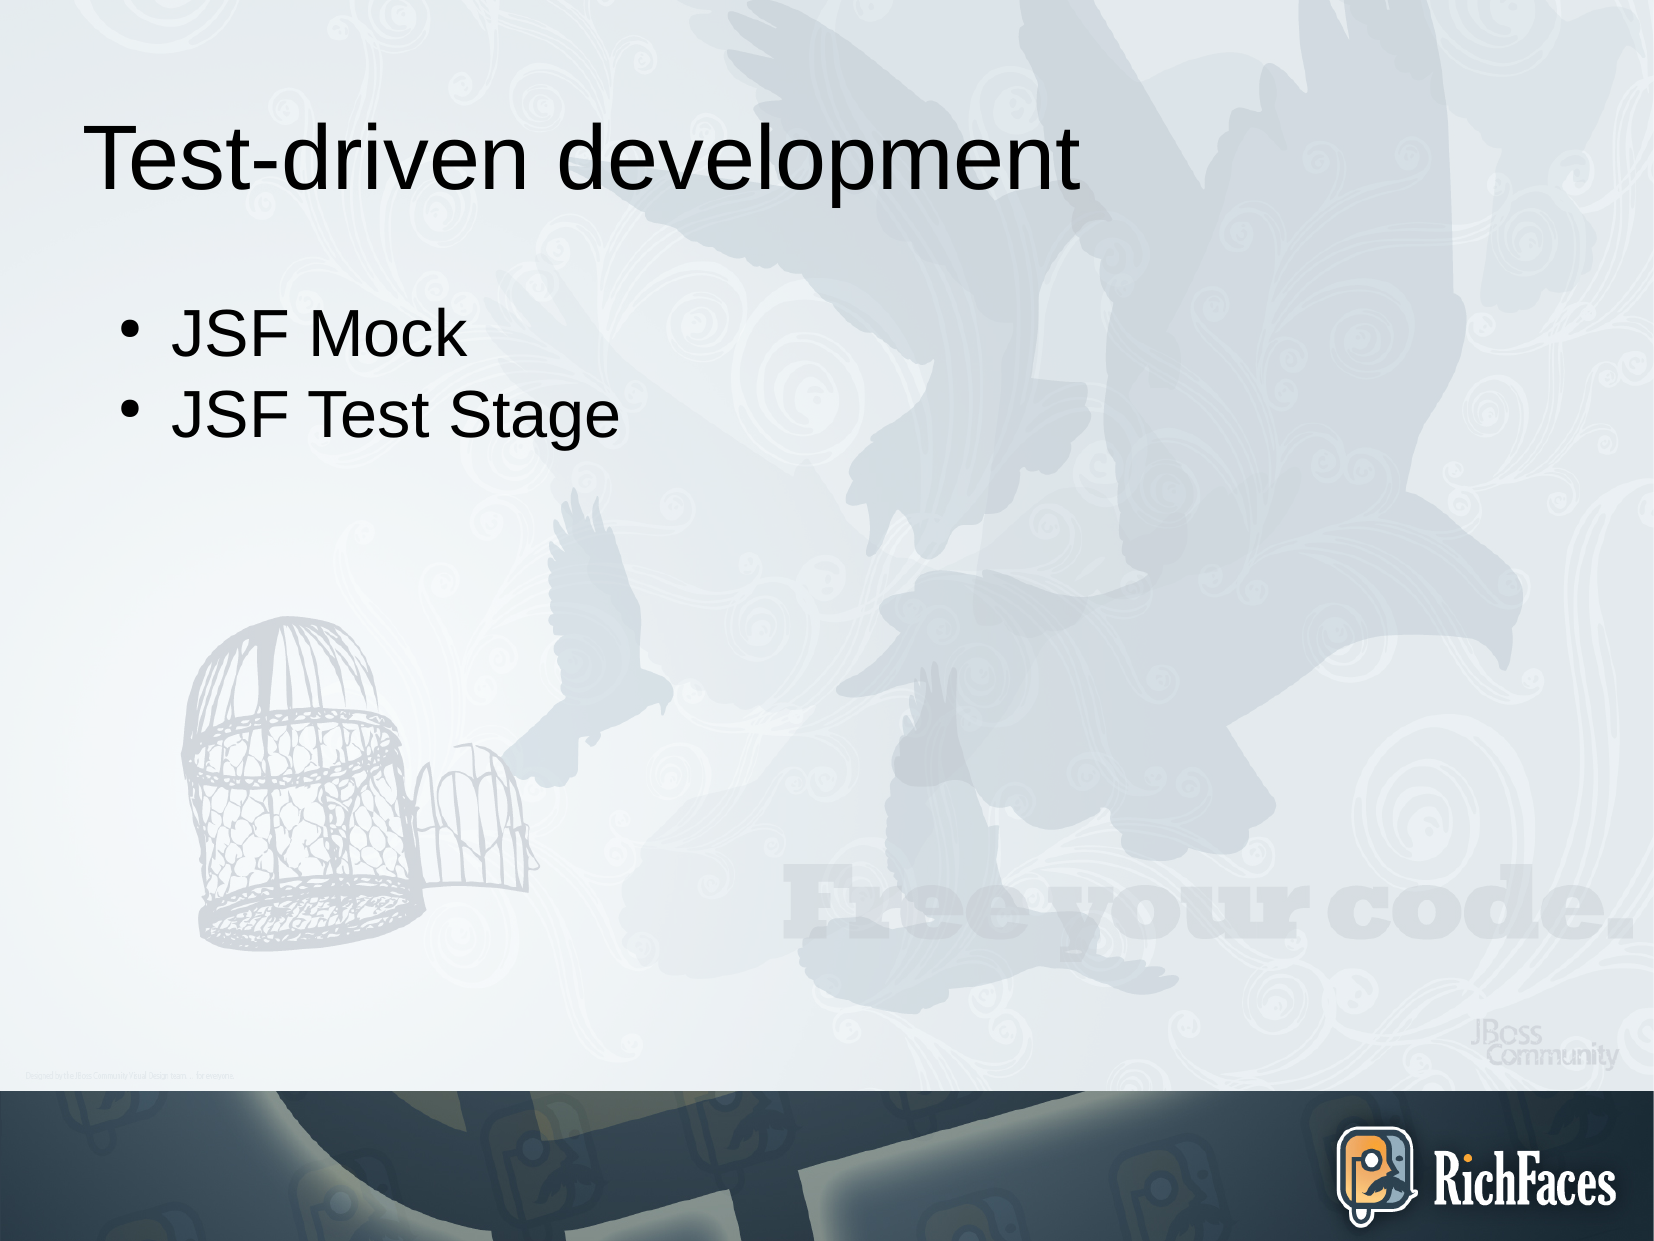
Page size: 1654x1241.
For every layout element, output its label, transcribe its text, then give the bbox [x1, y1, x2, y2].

title Test-driven development [82, 56, 1571, 250]
list JSF Mock JSF Test Stage [82, 290, 1571, 1094]
